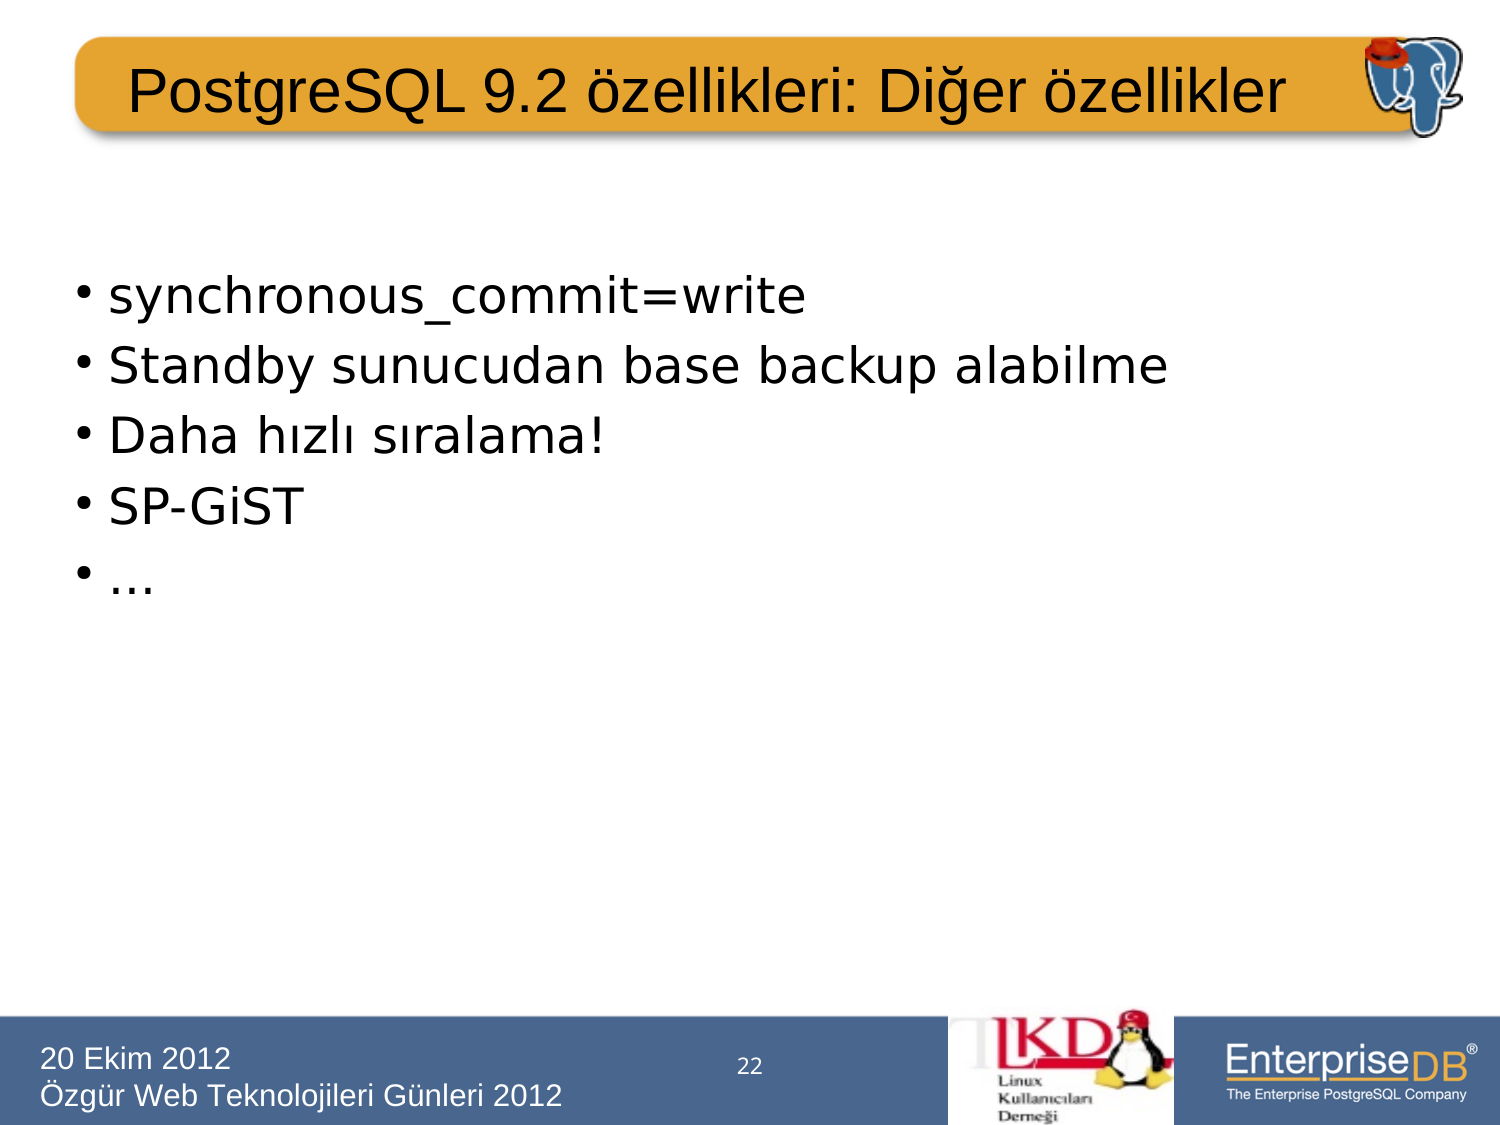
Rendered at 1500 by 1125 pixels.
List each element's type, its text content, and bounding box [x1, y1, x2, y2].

title PostgreSQL 9.2 özellikleri: Diğer özellikler [112, 37, 1388, 138]
list synchronous_commit=write Standby sunucudan base backup alabilme Daha hızlı sıralama! SP-GiST ... [75, 263, 1425, 1006]
picture [0, 0, 1500, 1125]
